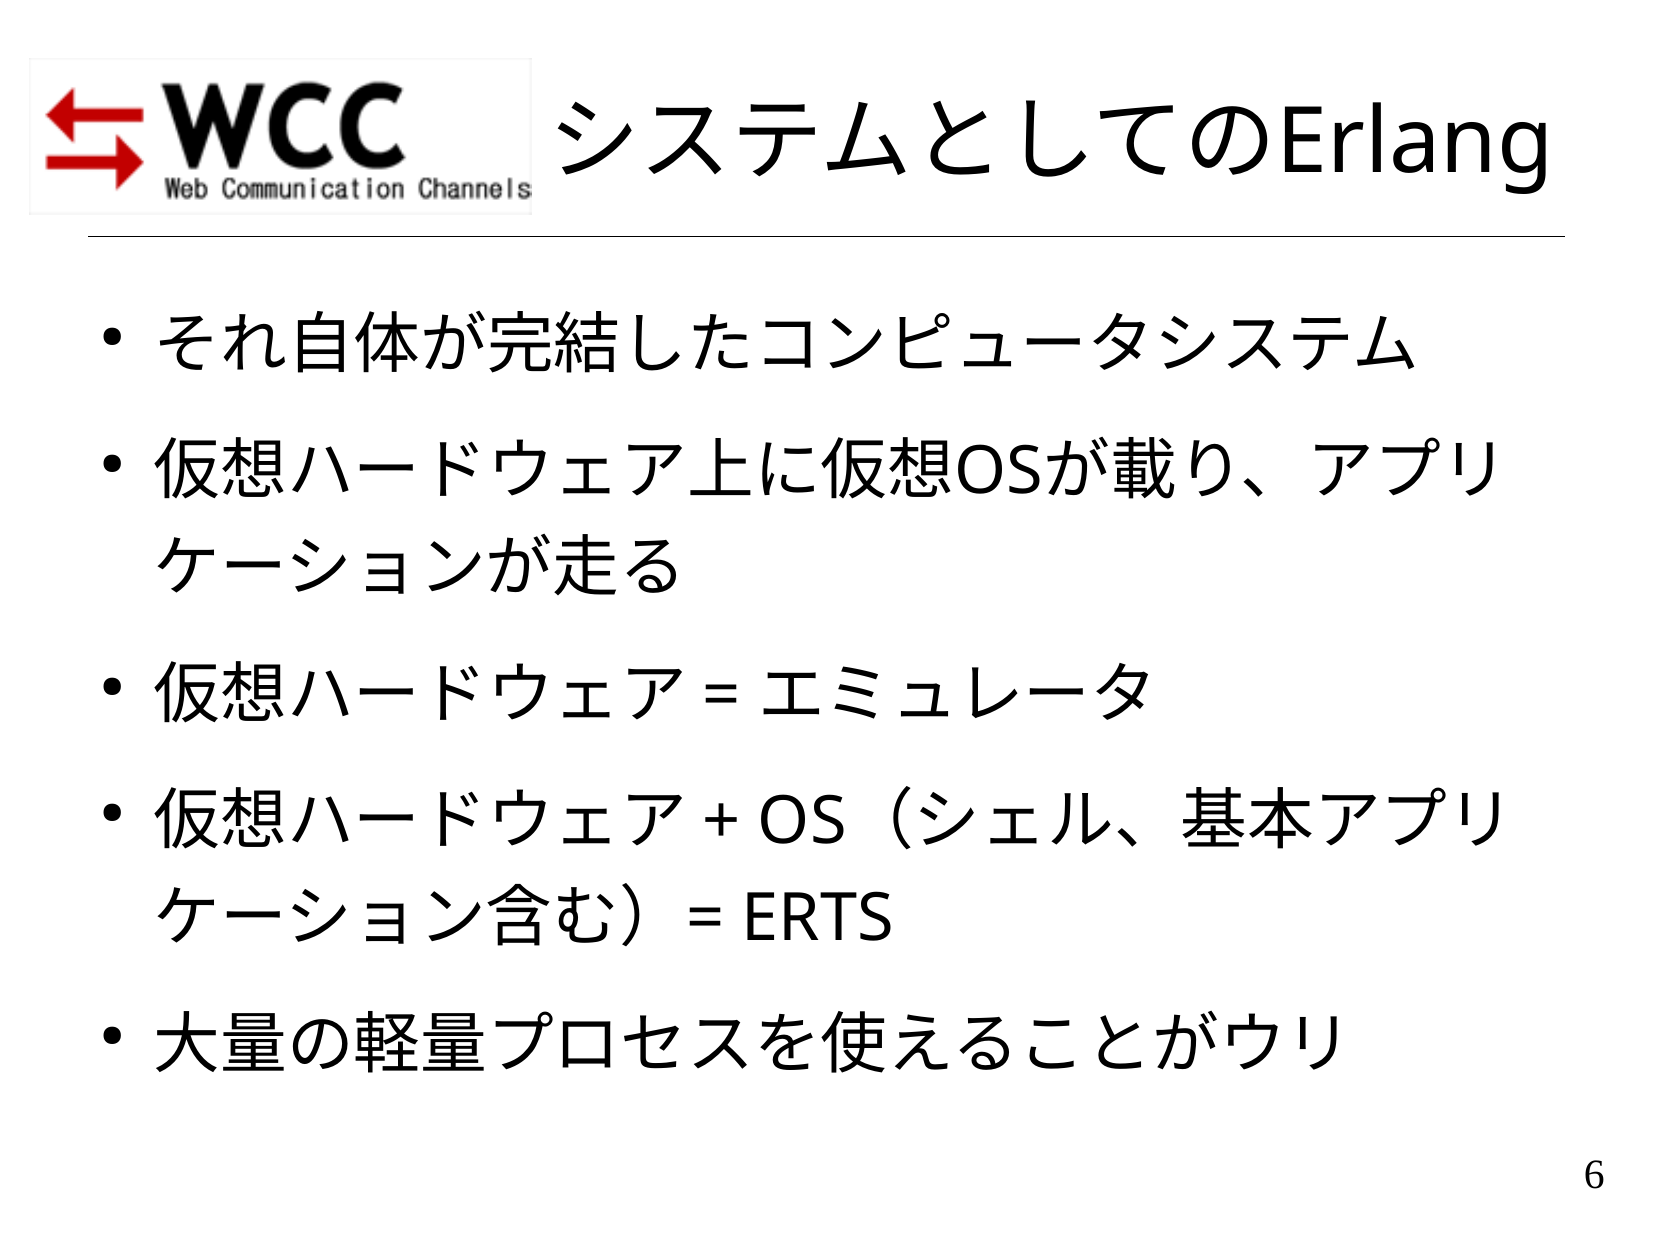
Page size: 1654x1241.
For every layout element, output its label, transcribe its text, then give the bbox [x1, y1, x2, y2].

title システムとしてのErlang [531, 29, 1571, 237]
list それ自体が完結したコンピュータシステム 仮想ハードウェア上に仮想OSが載り、アプリケーションが走る 仮想ハードウェア = エミュレータ 仮想ハードウェア + OS（シェル、基本アプリケーション含む）= ERTS 大量の軽量プロセスを使えることがウリ [82, 290, 1571, 1109]
picture [29, 58, 531, 215]
